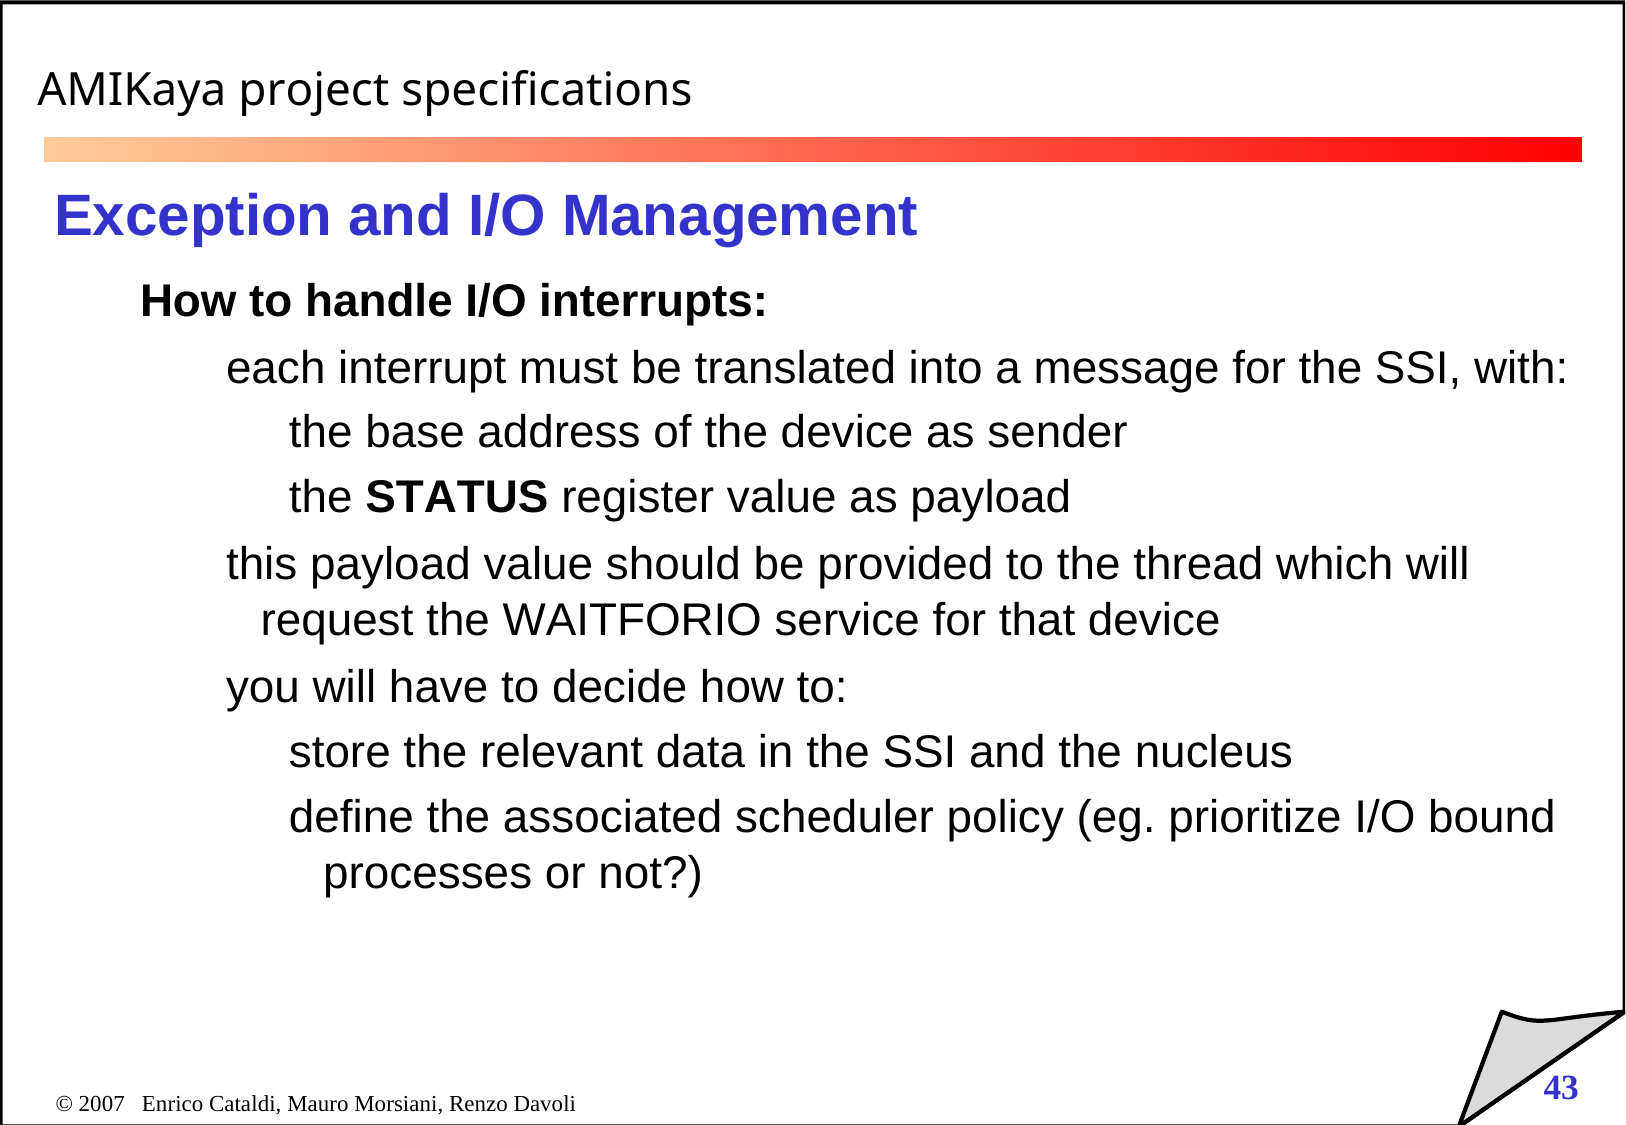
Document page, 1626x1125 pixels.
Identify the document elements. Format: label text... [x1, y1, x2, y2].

list Exception and I/O Management How to handle I/O interrupts: each interrupt must be translated into a message for the SSI, with: the base address of the device as sender the STATUS register value as payload this payload value should be provided to the thread which will request the WAITFORIO service for that device you will have to decide how to: store the relevant data in the SSI and the nucleus define the associated scheduler policy (eg. prioritize I/O bound processes or not?) [54, 187, 1571, 1071]
title AMIKaya project specifications [37, 44, 1587, 131]
